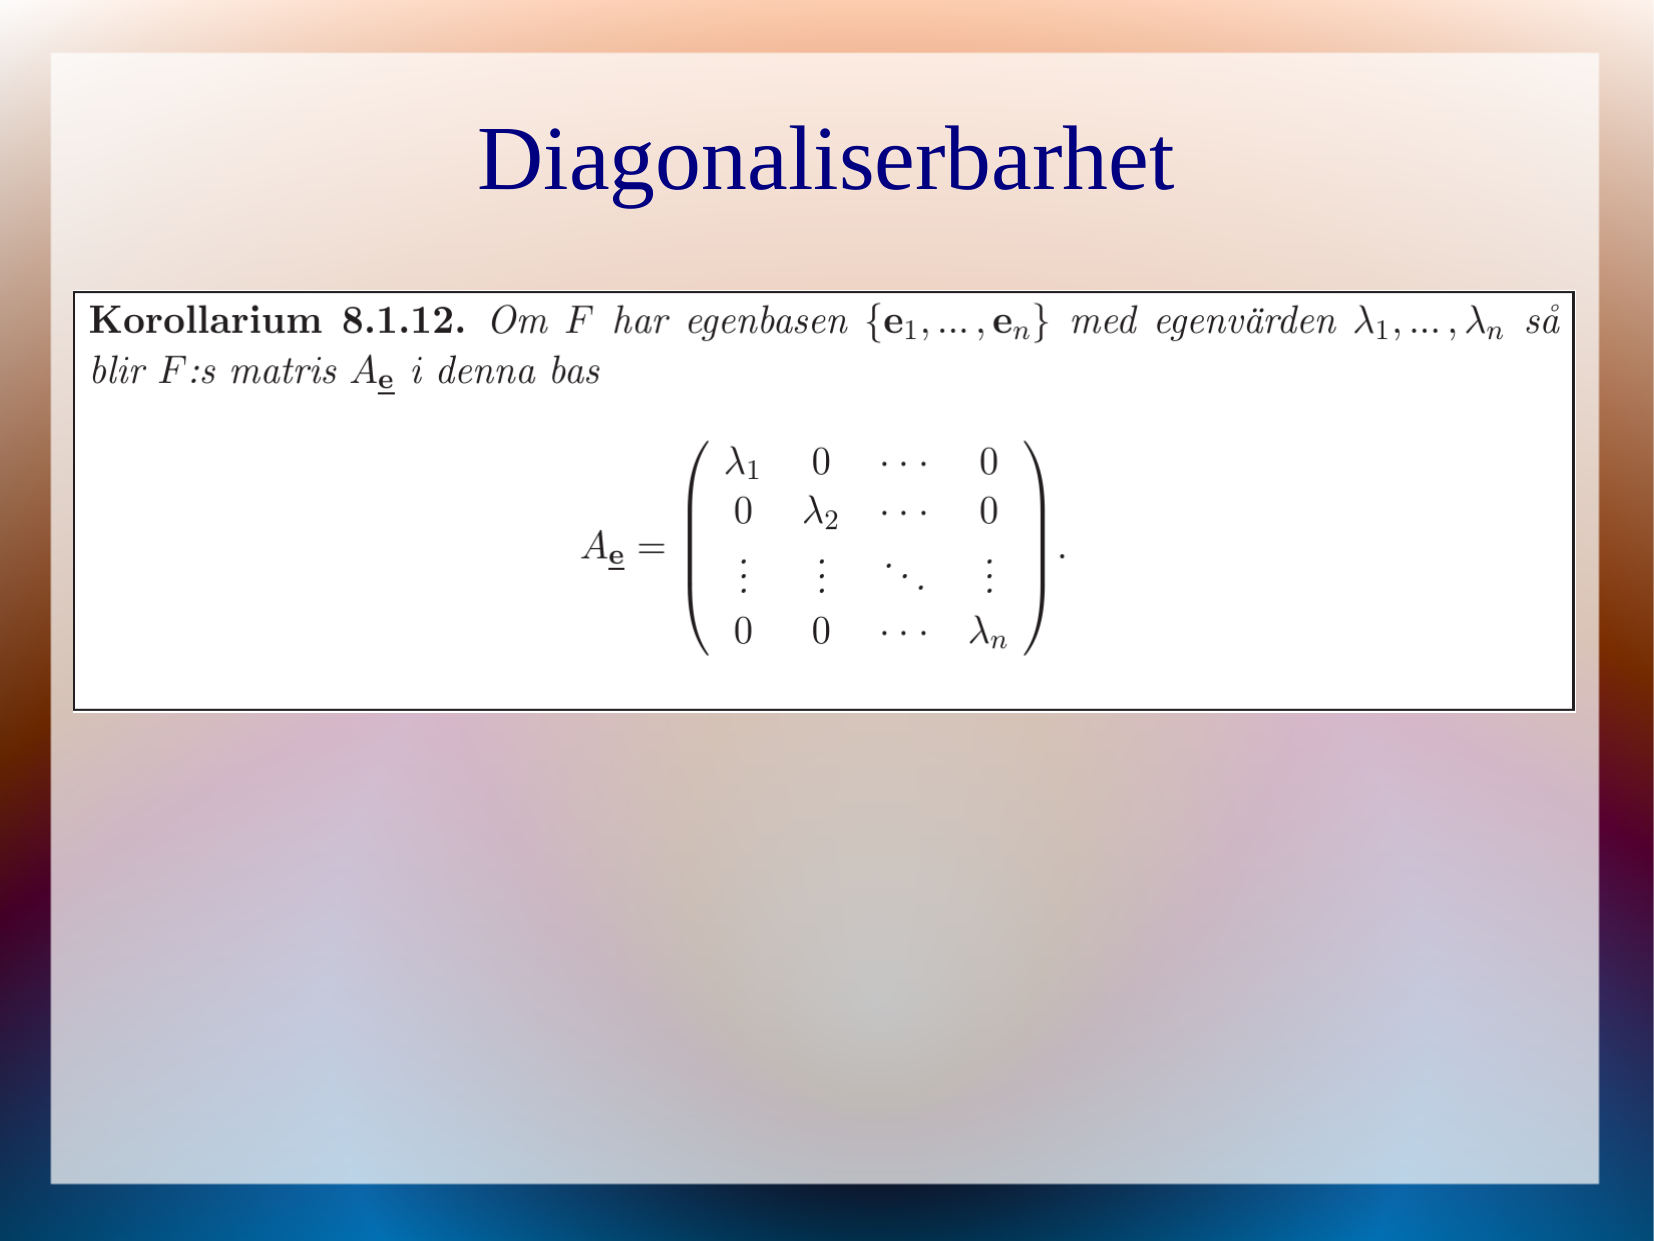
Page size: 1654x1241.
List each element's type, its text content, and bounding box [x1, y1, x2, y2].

picture [0, 0, 1654, 1241]
title Diagonaliserbarhet [82, 62, 1571, 256]
